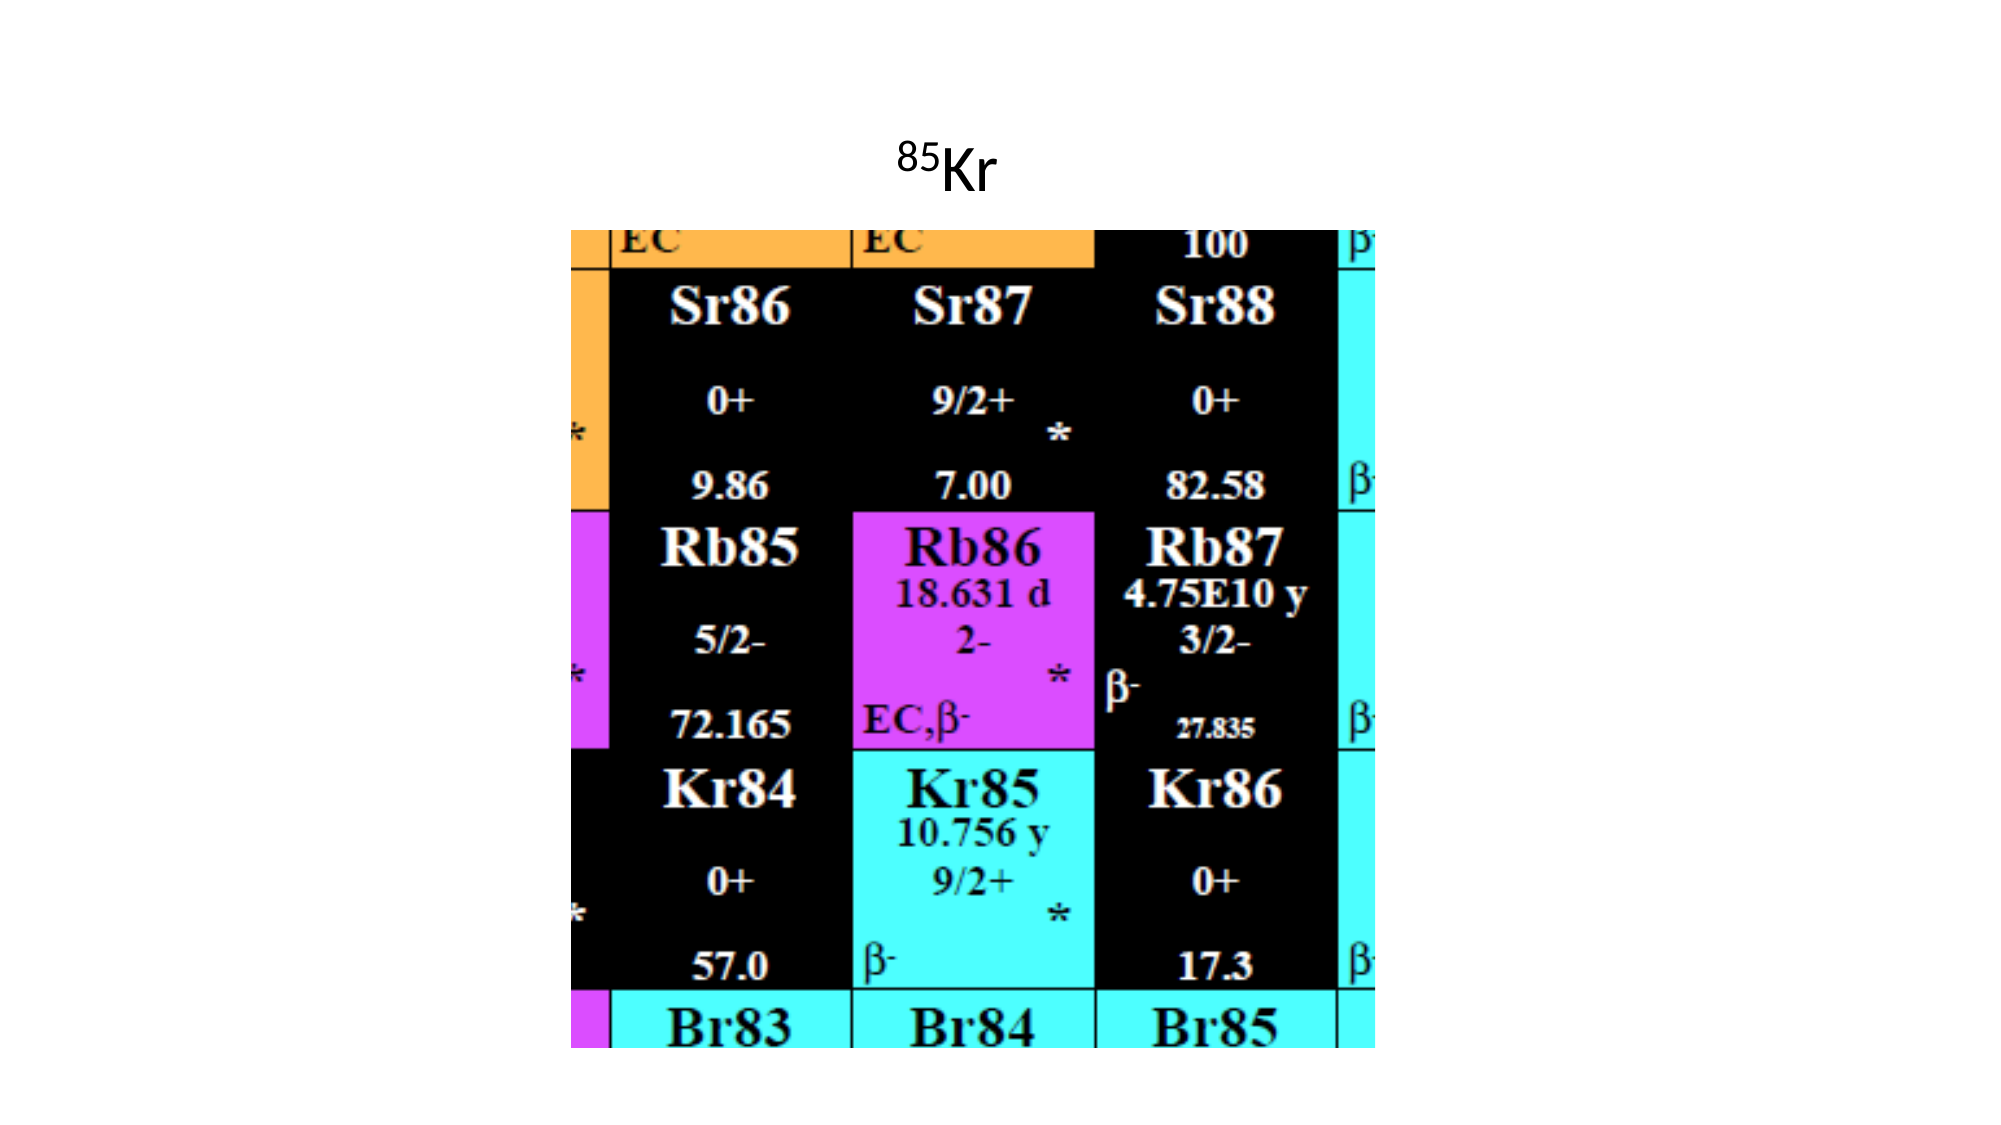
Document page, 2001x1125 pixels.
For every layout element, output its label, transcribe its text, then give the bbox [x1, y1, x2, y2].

picture [571, 230, 1376, 1048]
text_box 85Kr [881, 117, 1229, 214]
